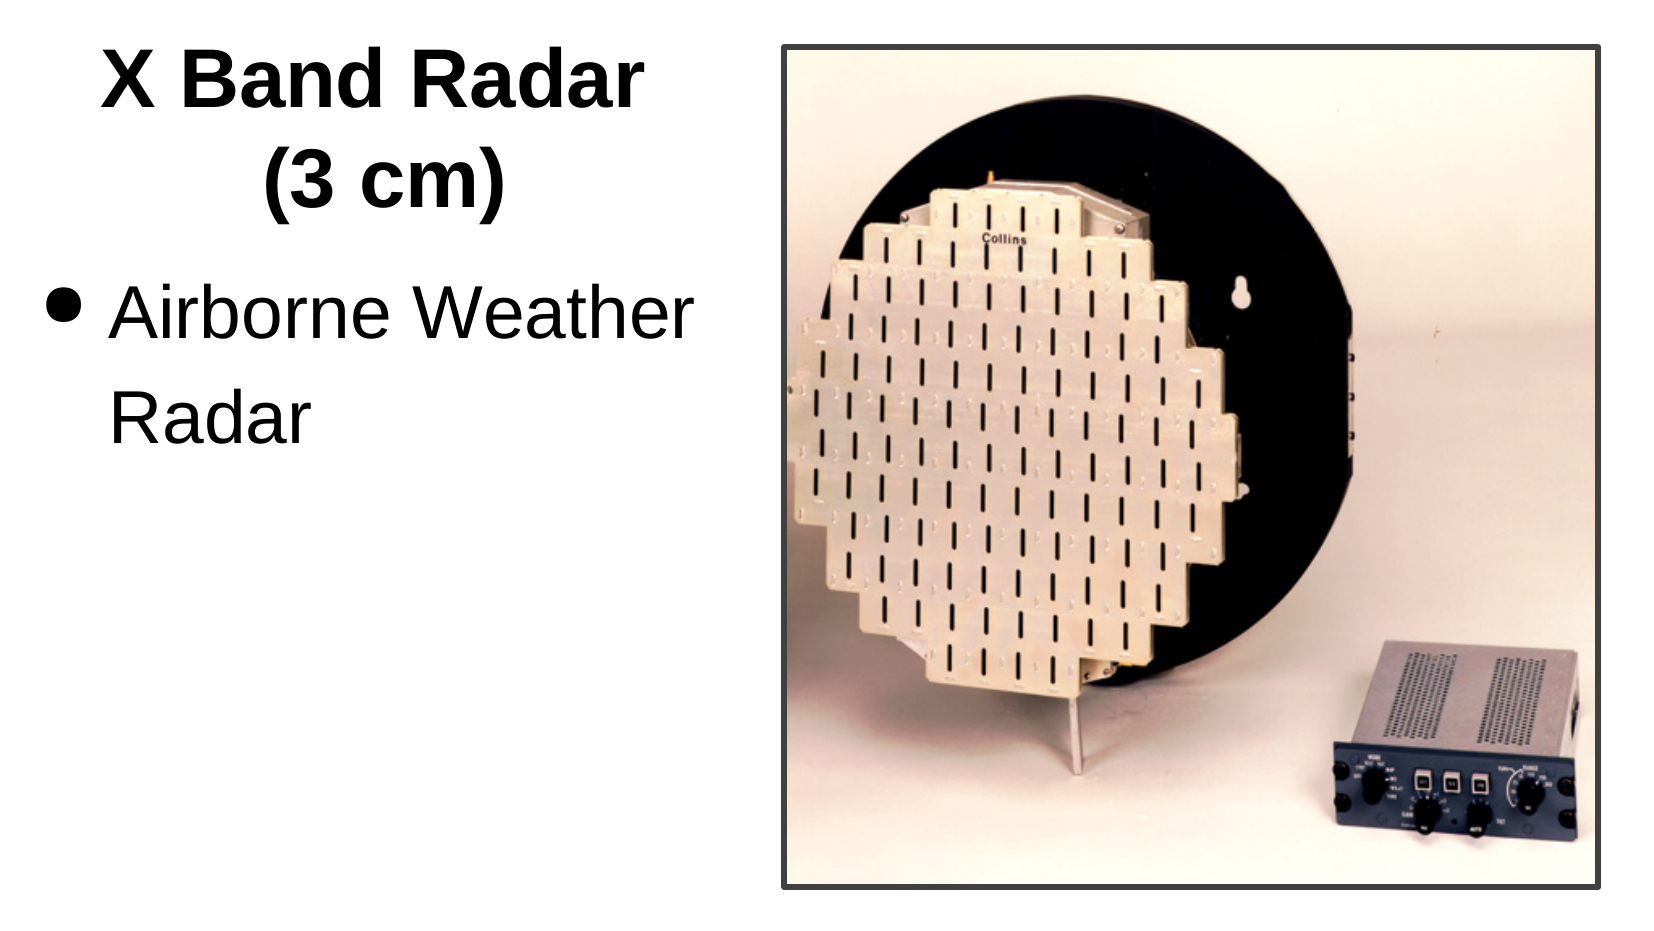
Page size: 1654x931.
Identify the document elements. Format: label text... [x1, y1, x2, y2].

picture [787, 50, 1596, 884]
title X Band Radar (3 cm) [0, 23, 751, 226]
text_box Airborne Weather Radar [23, 256, 713, 466]
